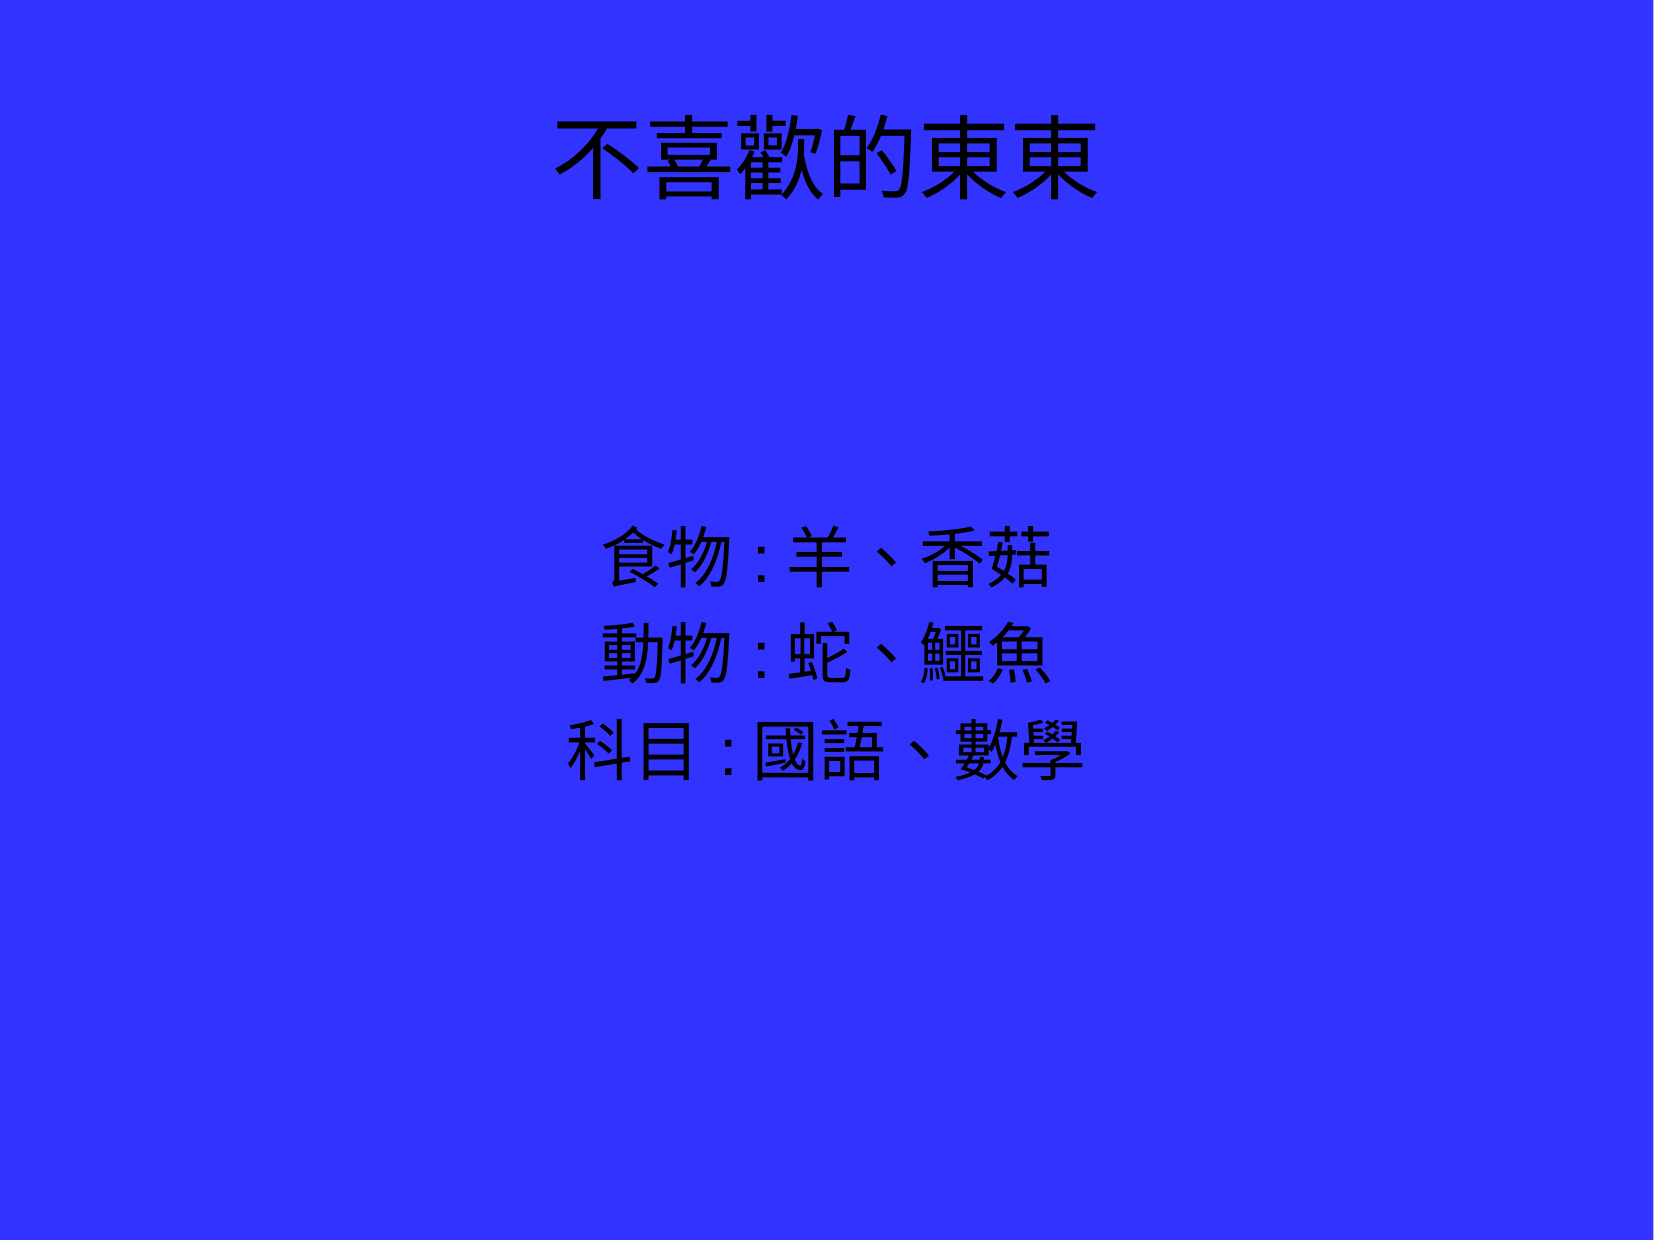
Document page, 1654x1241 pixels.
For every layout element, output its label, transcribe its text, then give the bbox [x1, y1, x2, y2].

subtitle 食物:羊、香菇 動物:蛇、鱷魚 科目:國語、數學 [82, 290, 1571, 1010]
title 不喜歡的東東 [82, 49, 1571, 257]
